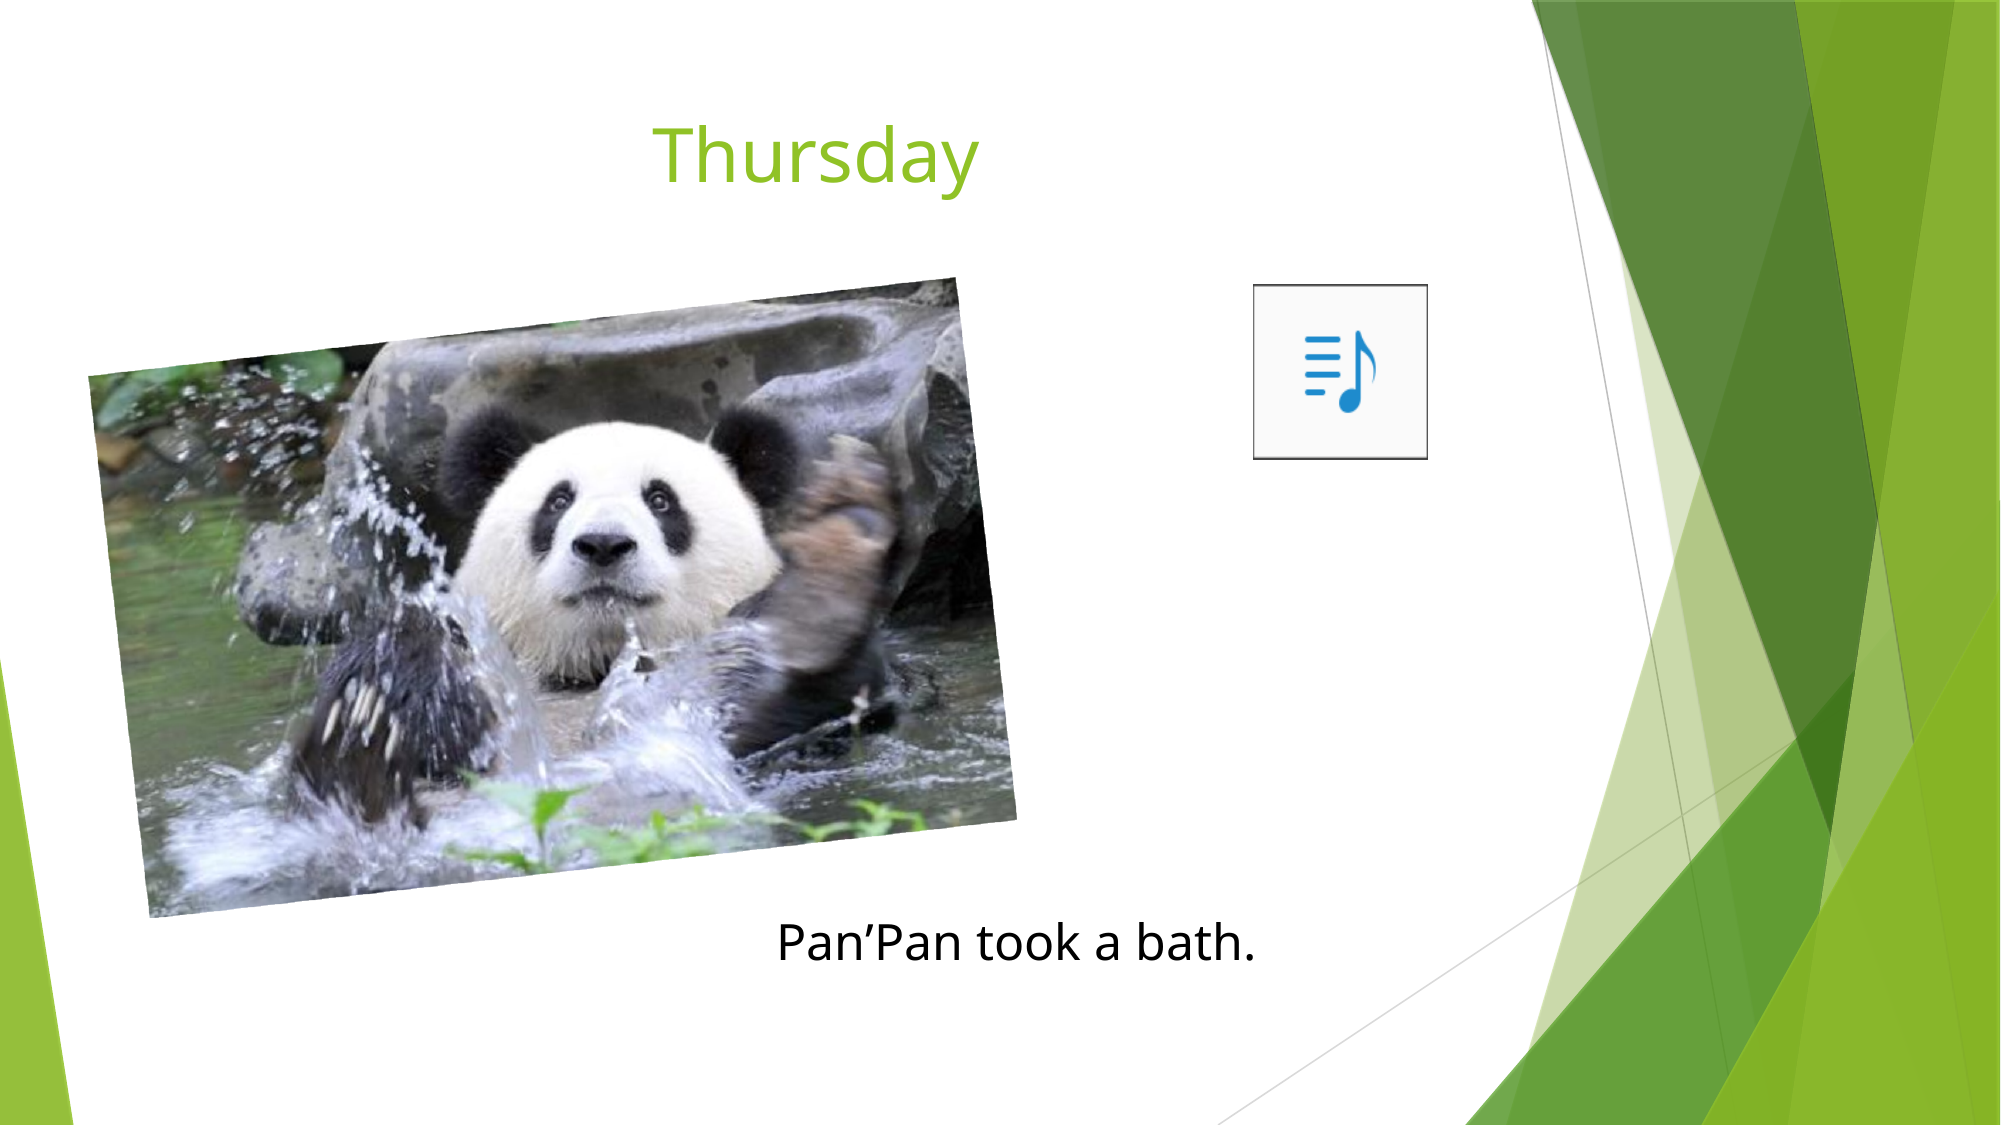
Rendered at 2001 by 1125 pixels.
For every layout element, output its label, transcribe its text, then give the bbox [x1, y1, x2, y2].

title Thursday [111, 99, 1522, 317]
text_box [1252, 283, 1430, 461]
text_box Pan’Pan took a bath. [675, 903, 1359, 979]
picture [87, 276, 1017, 919]
